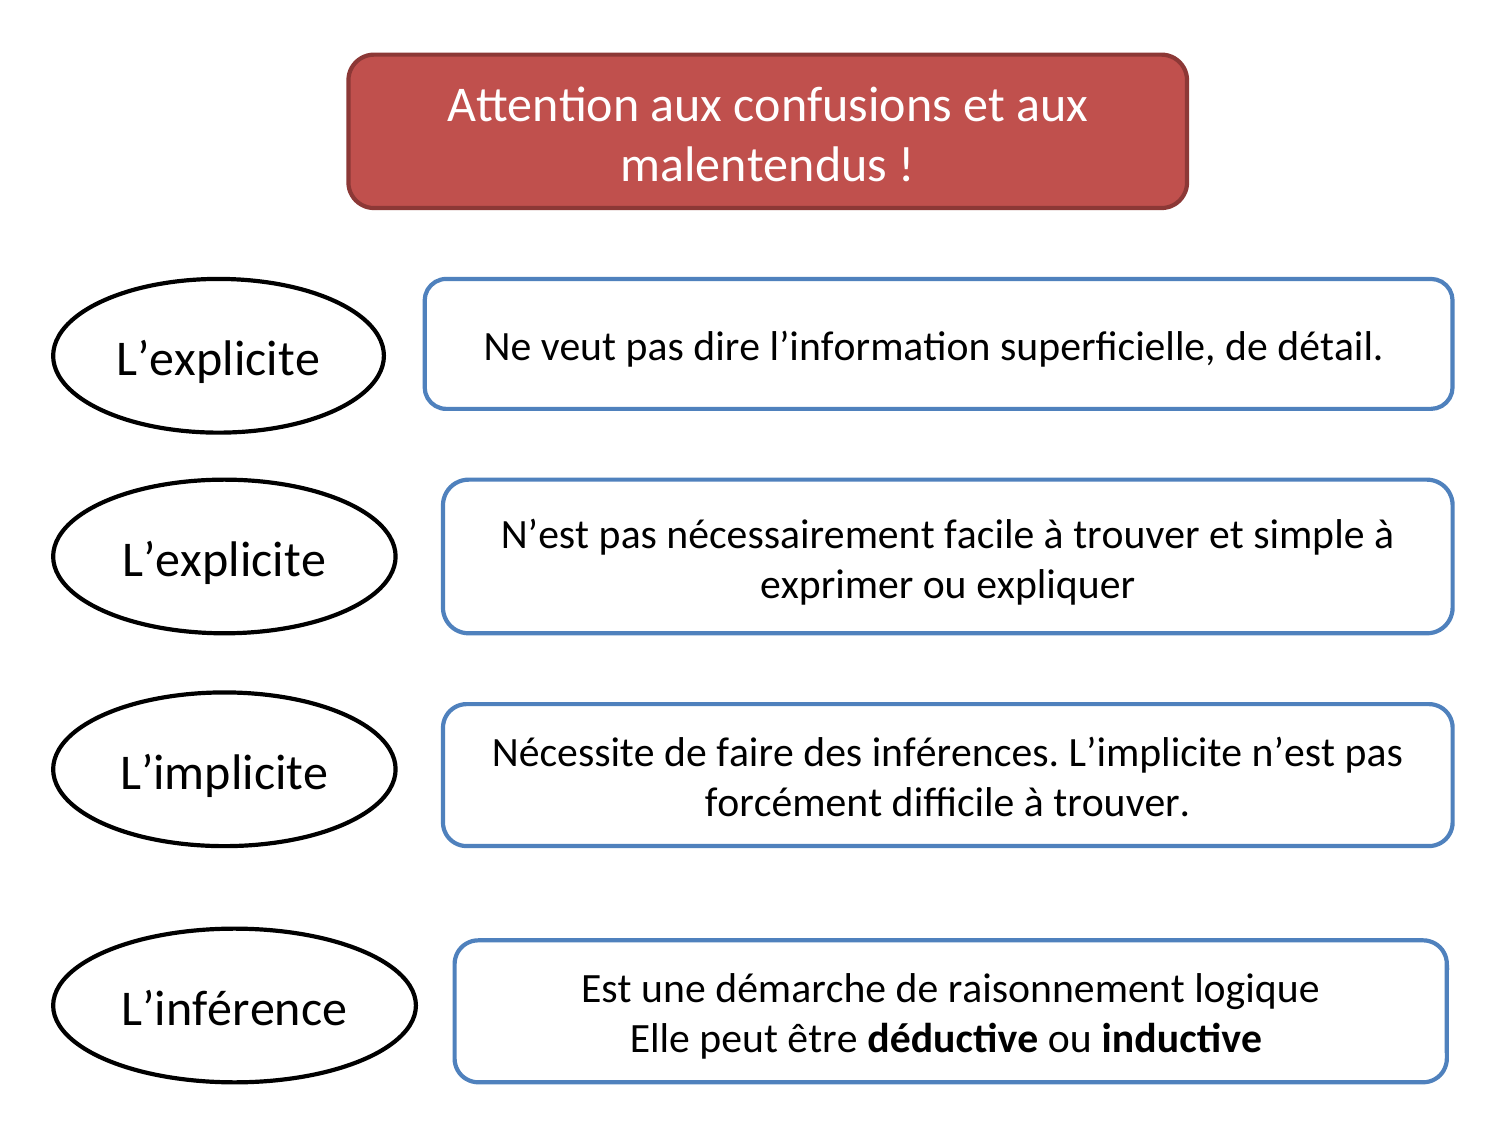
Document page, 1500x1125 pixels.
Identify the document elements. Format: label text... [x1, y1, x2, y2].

text_box Est une démarche de raisonnement logique Elle peut être déductive ou inductive [454, 940, 1447, 1083]
text_box Ne veut pas dire l’information superficielle, de détail. [424, 278, 1453, 409]
text_box N’est pas nécessairement facile à trouver et simple à exprimer ou expliquer [442, 479, 1453, 634]
text_box Attention aux confusions et aux malentendus ! [348, 54, 1188, 209]
text_box Nécessite de faire des inférences. L’implicite n’est pas forcément difficile à trouver. [442, 704, 1453, 847]
text_box L’explicite [53, 278, 384, 433]
text_box L’implicite [53, 692, 396, 847]
text_box L’inférence [53, 928, 416, 1083]
text_box L’explicite [53, 479, 396, 634]
